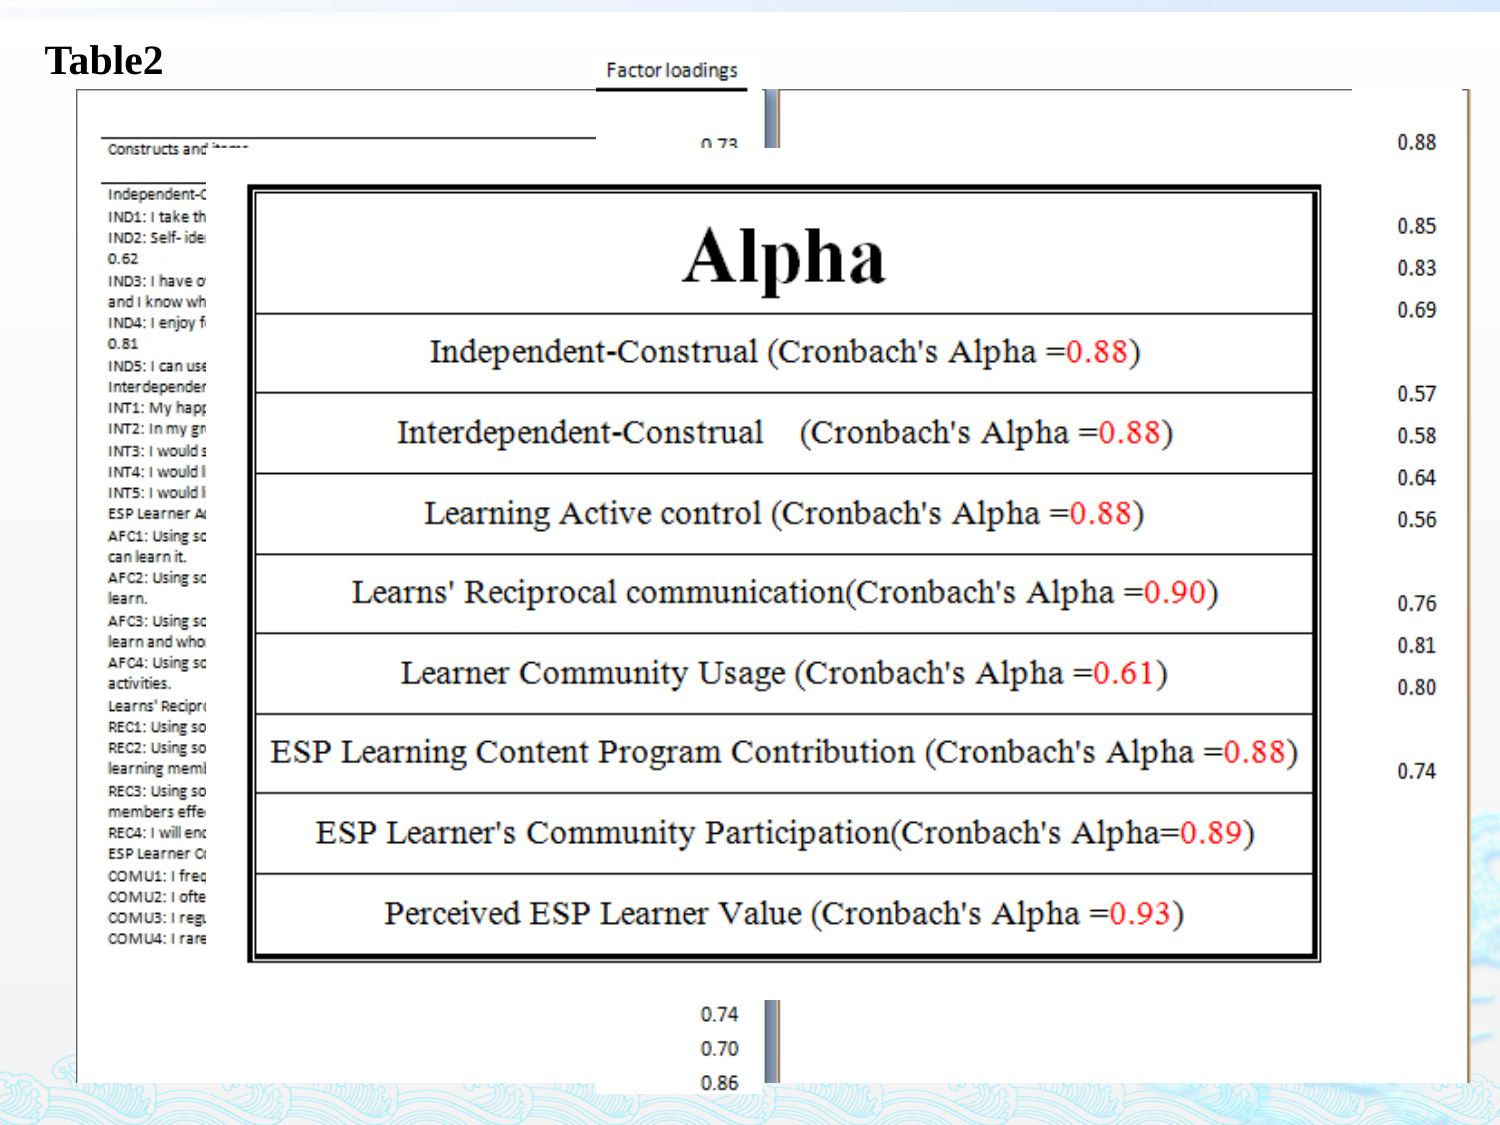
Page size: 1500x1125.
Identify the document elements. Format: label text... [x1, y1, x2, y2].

text_box Table2 [29, 25, 314, 91]
picture [0, 54, 1500, 1125]
